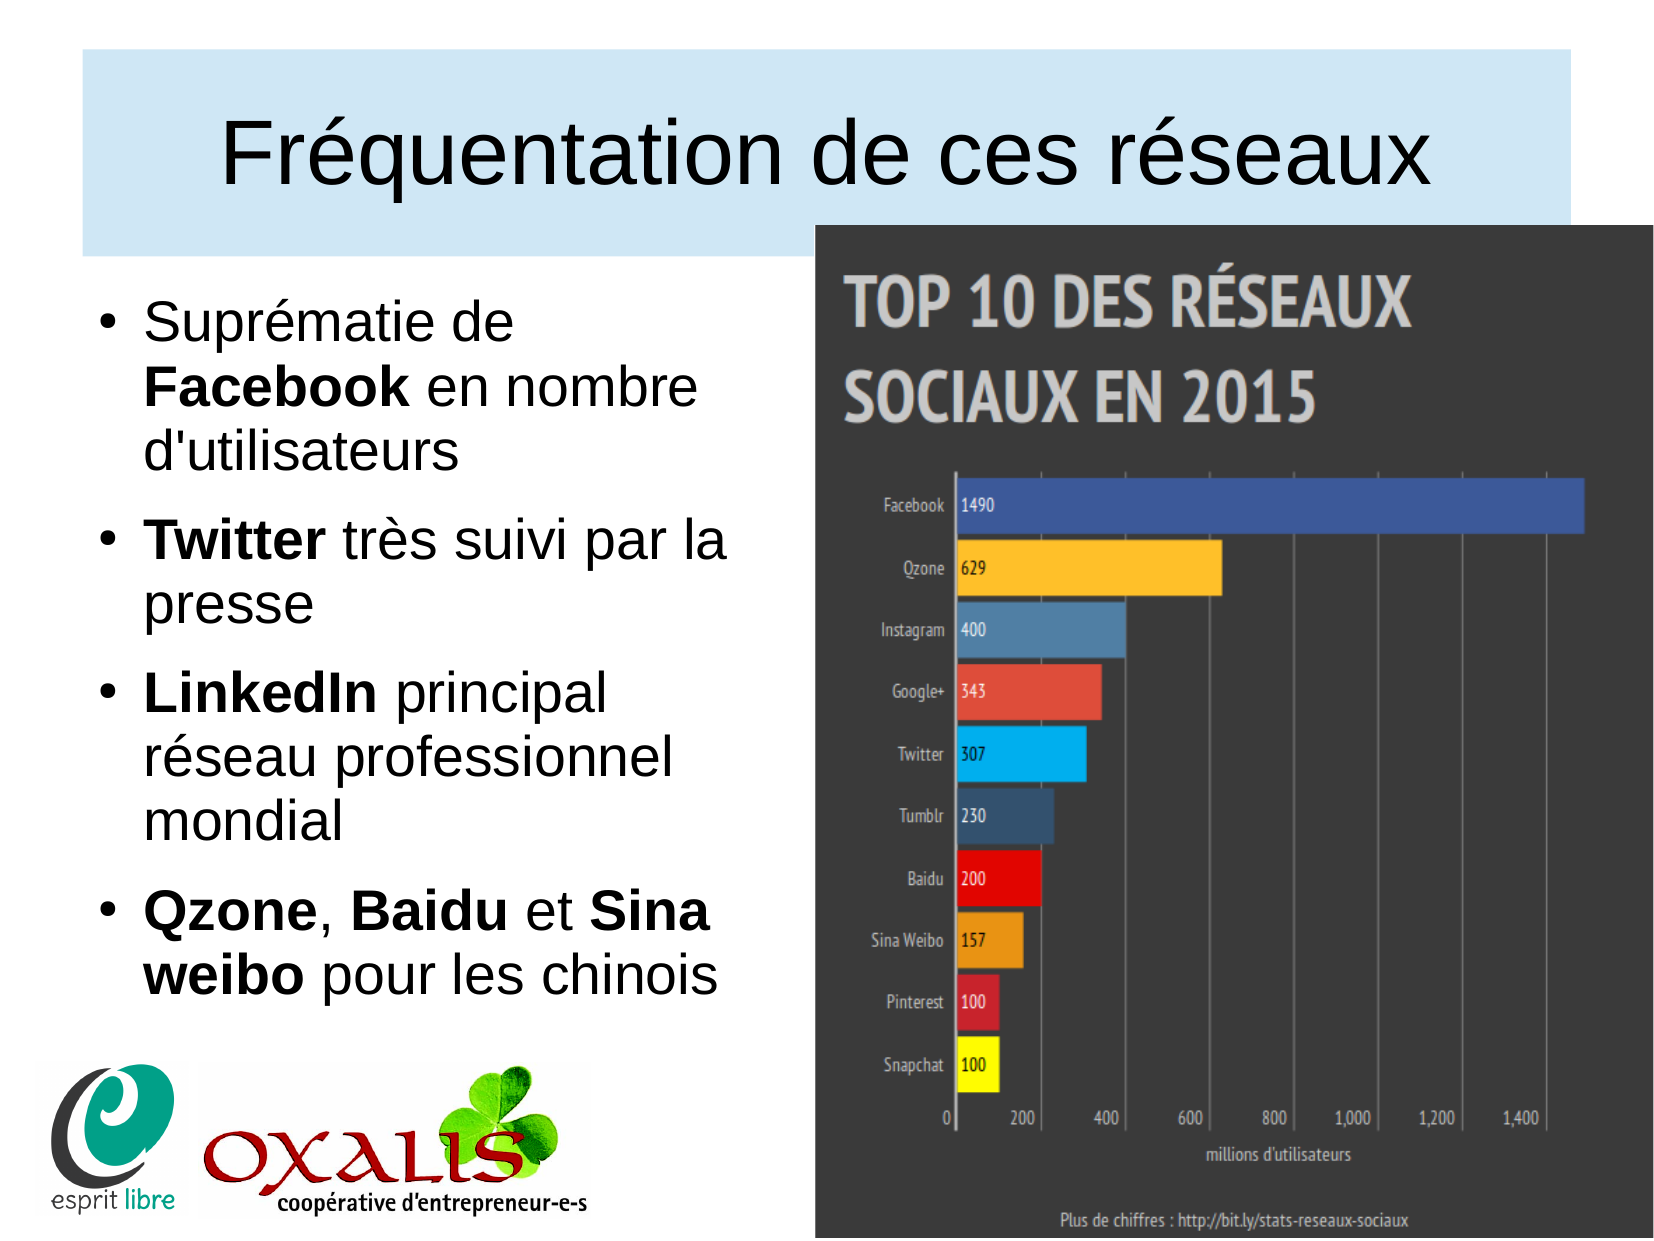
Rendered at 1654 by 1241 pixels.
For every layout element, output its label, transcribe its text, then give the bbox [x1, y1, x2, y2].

list Suprématie de Facebook en nombre d'utilisateurs Twitter très suivi par la presse LinkedIn principal réseau professionnel mondial Qzone, Baidu et Sina weibo pour les chinois [82, 290, 792, 1010]
title Fréquentation de ces réseaux [82, 49, 1571, 257]
picture [35, 1061, 189, 1216]
picture [198, 1062, 591, 1219]
picture [814, 225, 1654, 1238]
